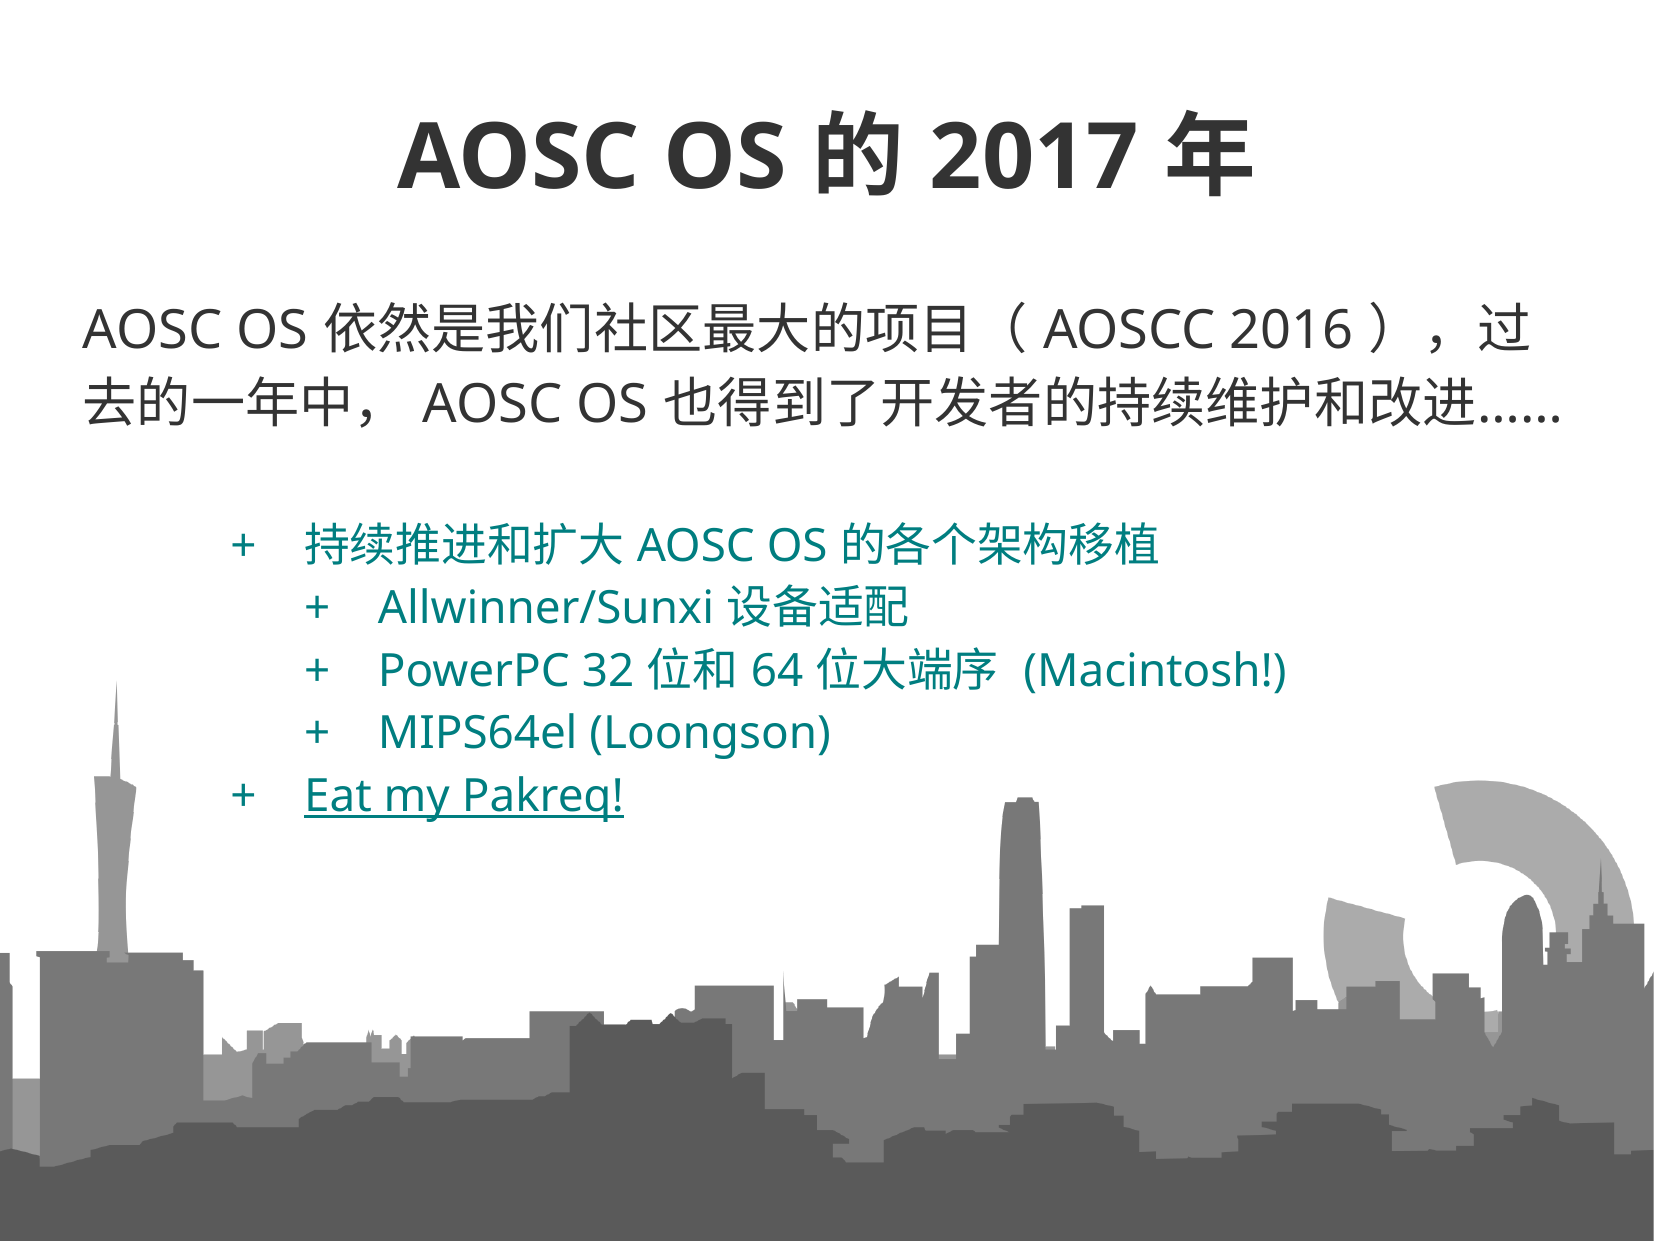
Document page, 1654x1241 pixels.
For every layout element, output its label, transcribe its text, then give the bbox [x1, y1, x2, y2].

title AOSC OS的2017年 [82, 49, 1571, 257]
list AOSC OS依然是我们社区最大的项目（AOSCC 2016），过去的一年中，AOSC OS也得到了开发者的持续维护和改进…… + 持续推进和扩大AOSC OS的各个架构移植 + Allwinner/Sunxi设备适配 + PowerPC 32位和64位大端序 (Macintosh!) + MIPS64el (Loongson) + Eat my Pakreq! [82, 290, 1571, 1010]
picture [0, 0, 1654, 1241]
